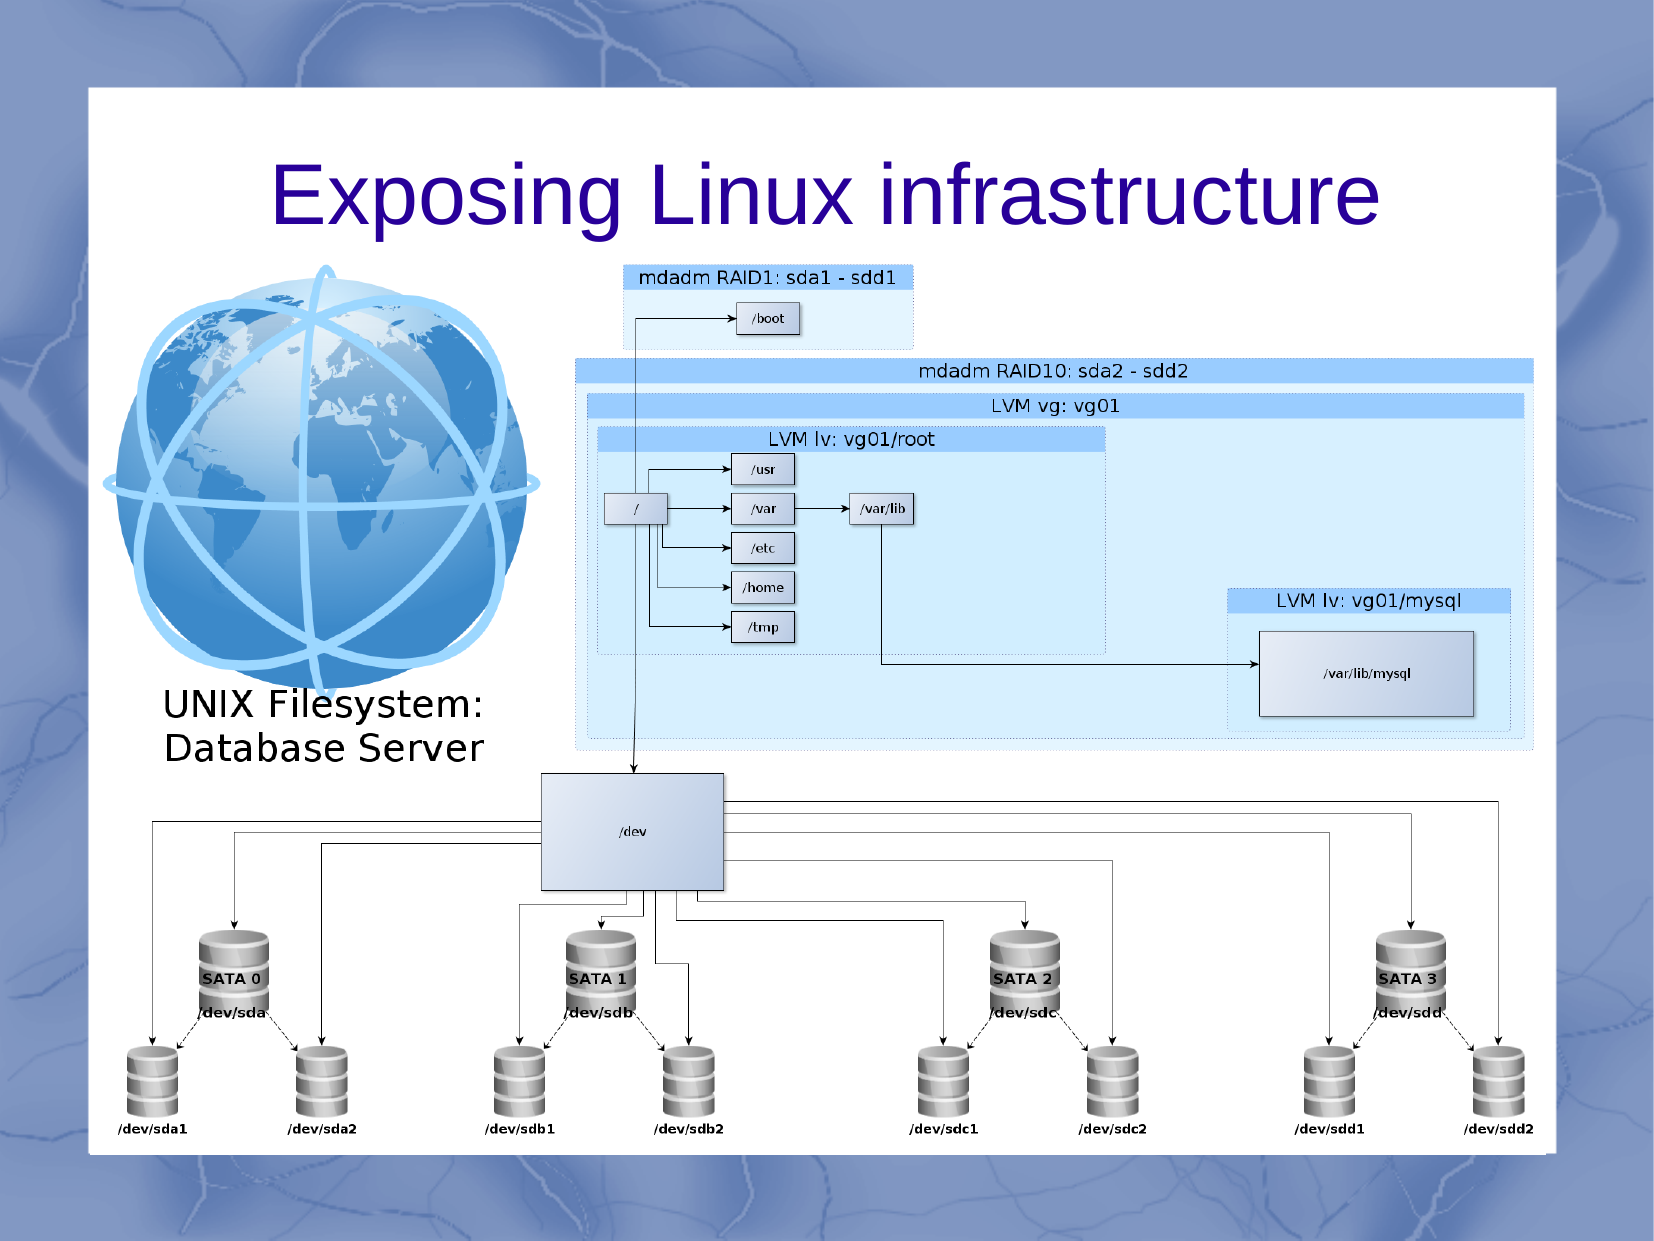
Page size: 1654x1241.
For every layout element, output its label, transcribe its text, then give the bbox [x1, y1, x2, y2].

picture [0, 0, 1654, 1241]
title Exposing Linux infrastructure [118, 90, 1536, 298]
